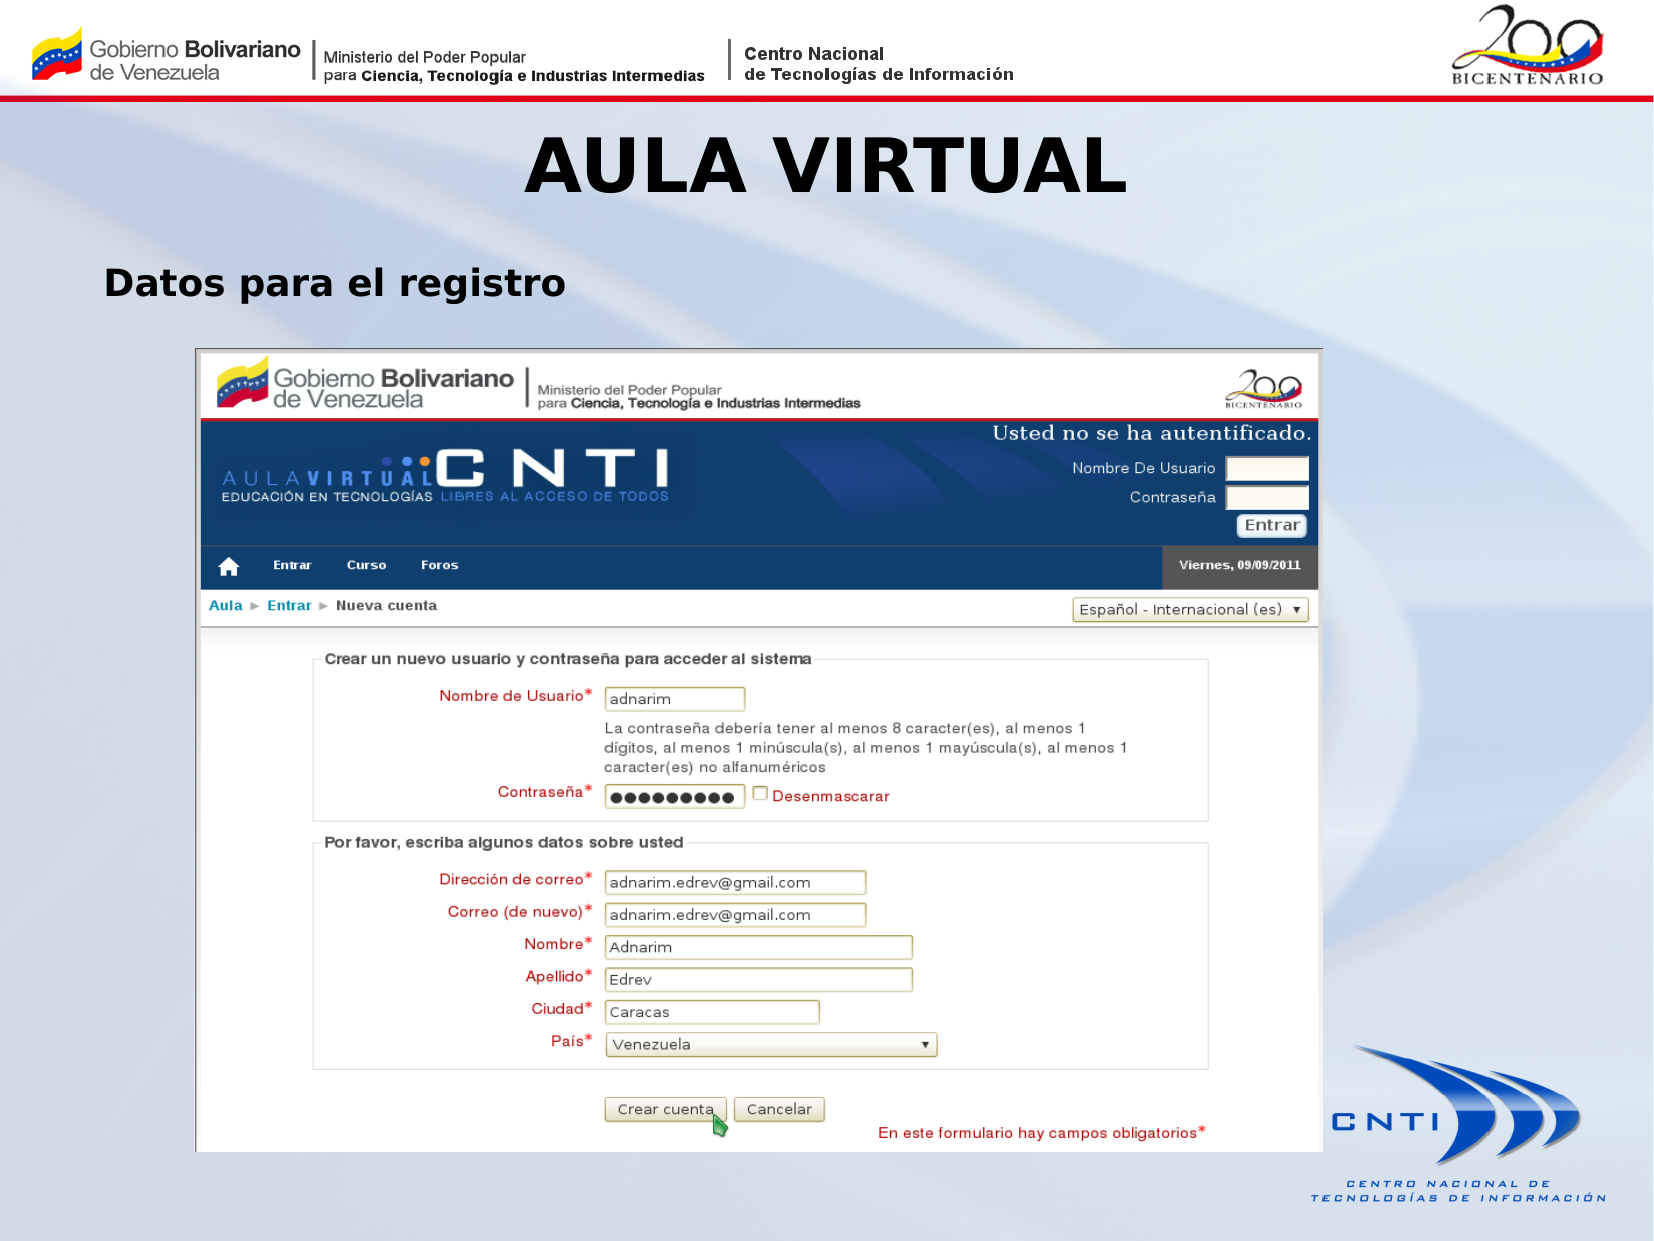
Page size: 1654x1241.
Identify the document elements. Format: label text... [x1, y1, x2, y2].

text_box Datos para el registro [88, 253, 916, 331]
picture [0, 231, 1654, 1241]
picture [0, 0, 1654, 102]
title AULA VIRTUAL [0, 102, 1654, 231]
